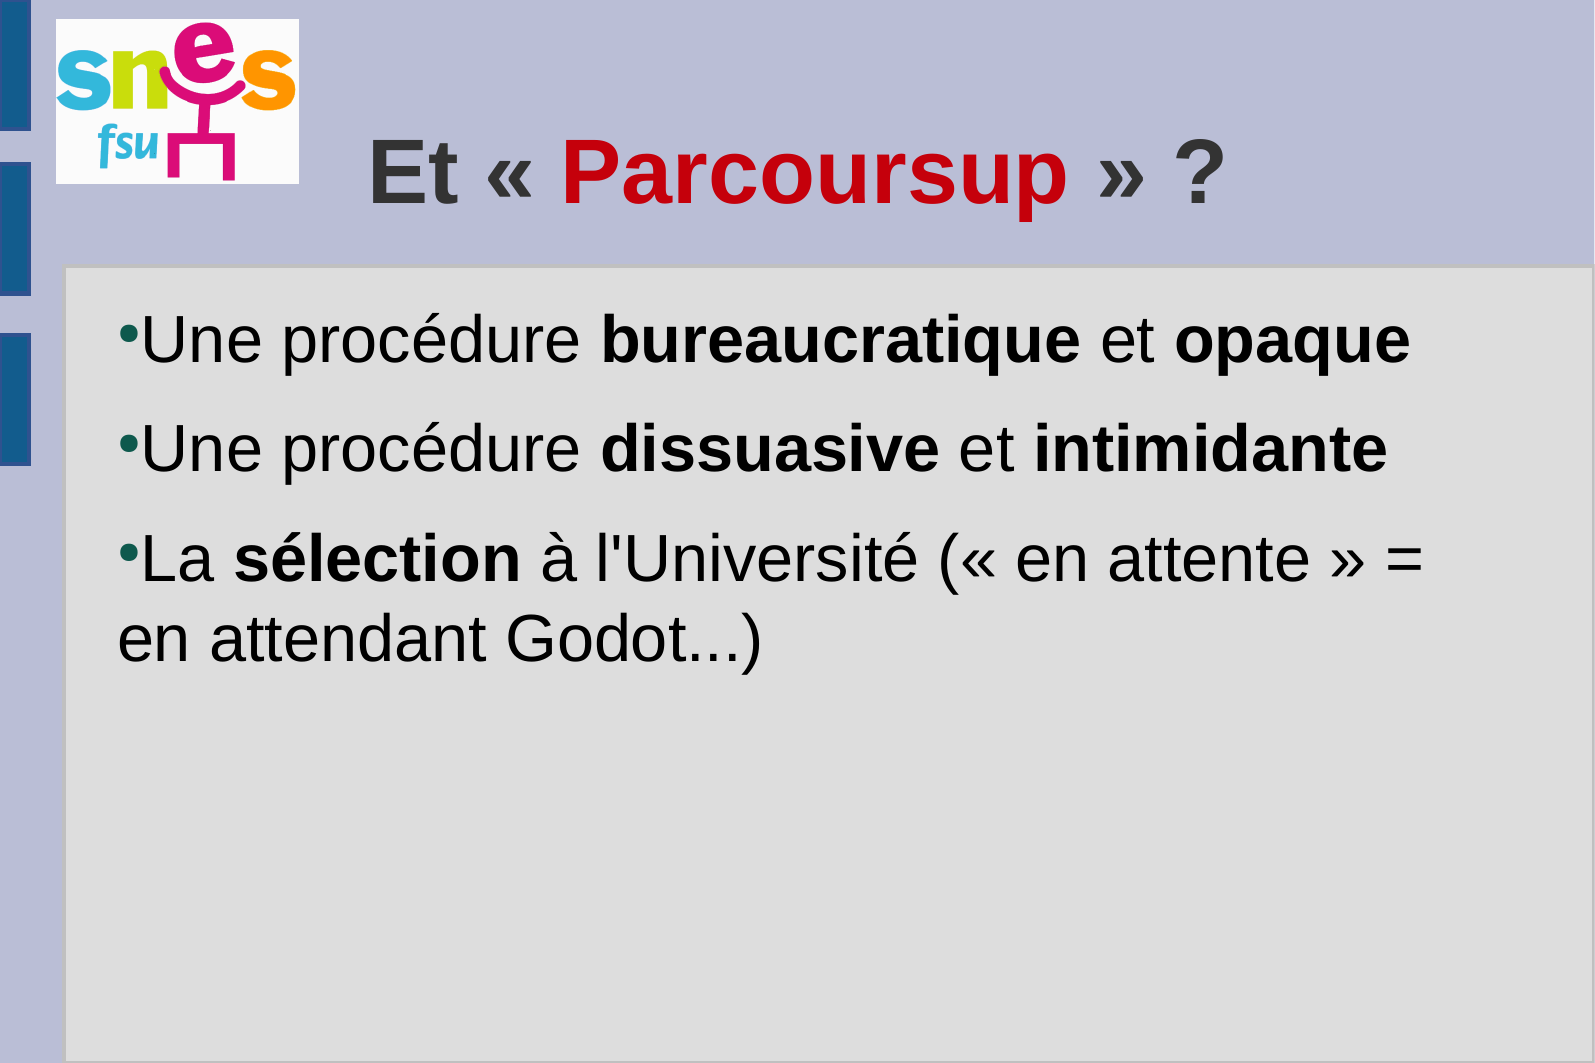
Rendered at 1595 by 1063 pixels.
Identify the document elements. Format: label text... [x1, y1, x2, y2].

picture [56, 19, 299, 184]
title Et « Parcoursup » ? [117, 78, 1479, 256]
list Une procédure bureaucratique et opaque Une procédure dissuasive et intimidante La sélection à l'Université (« en attente » = en attendant Godot...) [117, 295, 1479, 966]
